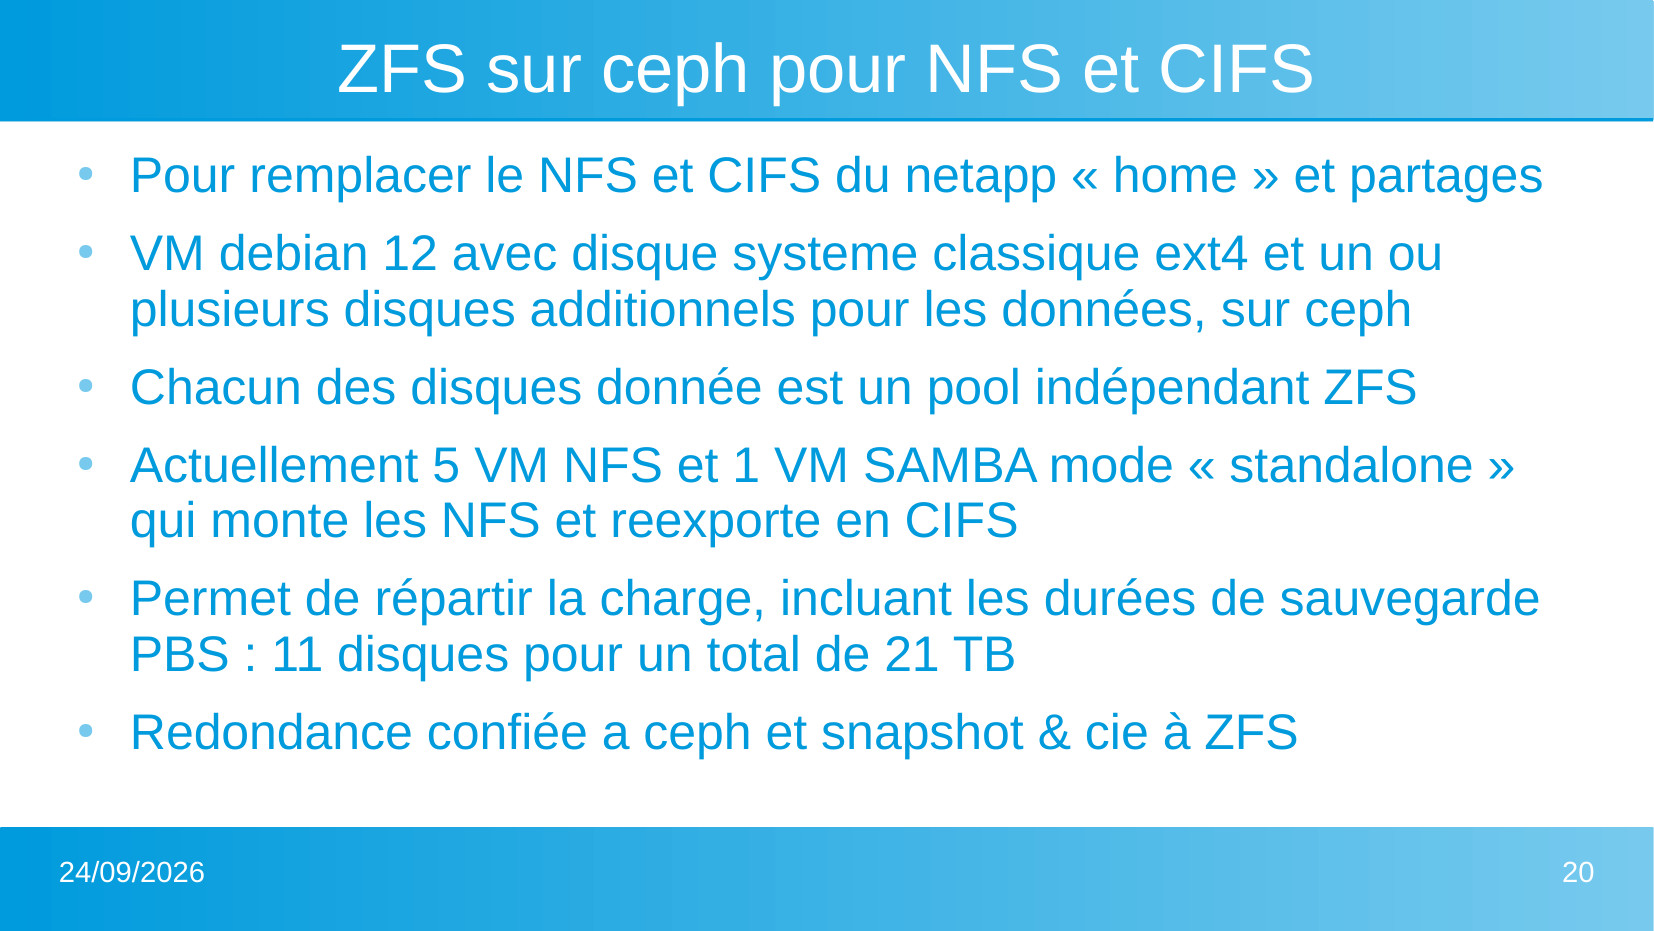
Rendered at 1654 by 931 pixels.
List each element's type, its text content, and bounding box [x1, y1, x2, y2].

title ZFS sur ceph pour NFS et CIFS [59, 29, 1595, 108]
list Pour remplacer le NFS et CIFS du netapp « home » et partages VM debian 12 avec disque systeme classique ext4 et un ou plusieurs disques additionnels pour les données, sur ceph Chacun des disques donnée est un pool indépendant ZFS Actuellement 5 VM NFS et 1 VM SAMBA mode « standalone » qui monte les NFS et reexporte en CIFS Permet de répartir la charge, incluant les durées de sauvegarde PBS : 11 disques pour un total de 21 TB Redondance confiée a ceph et snapshot & cie à ZFS [59, 147, 1595, 798]
